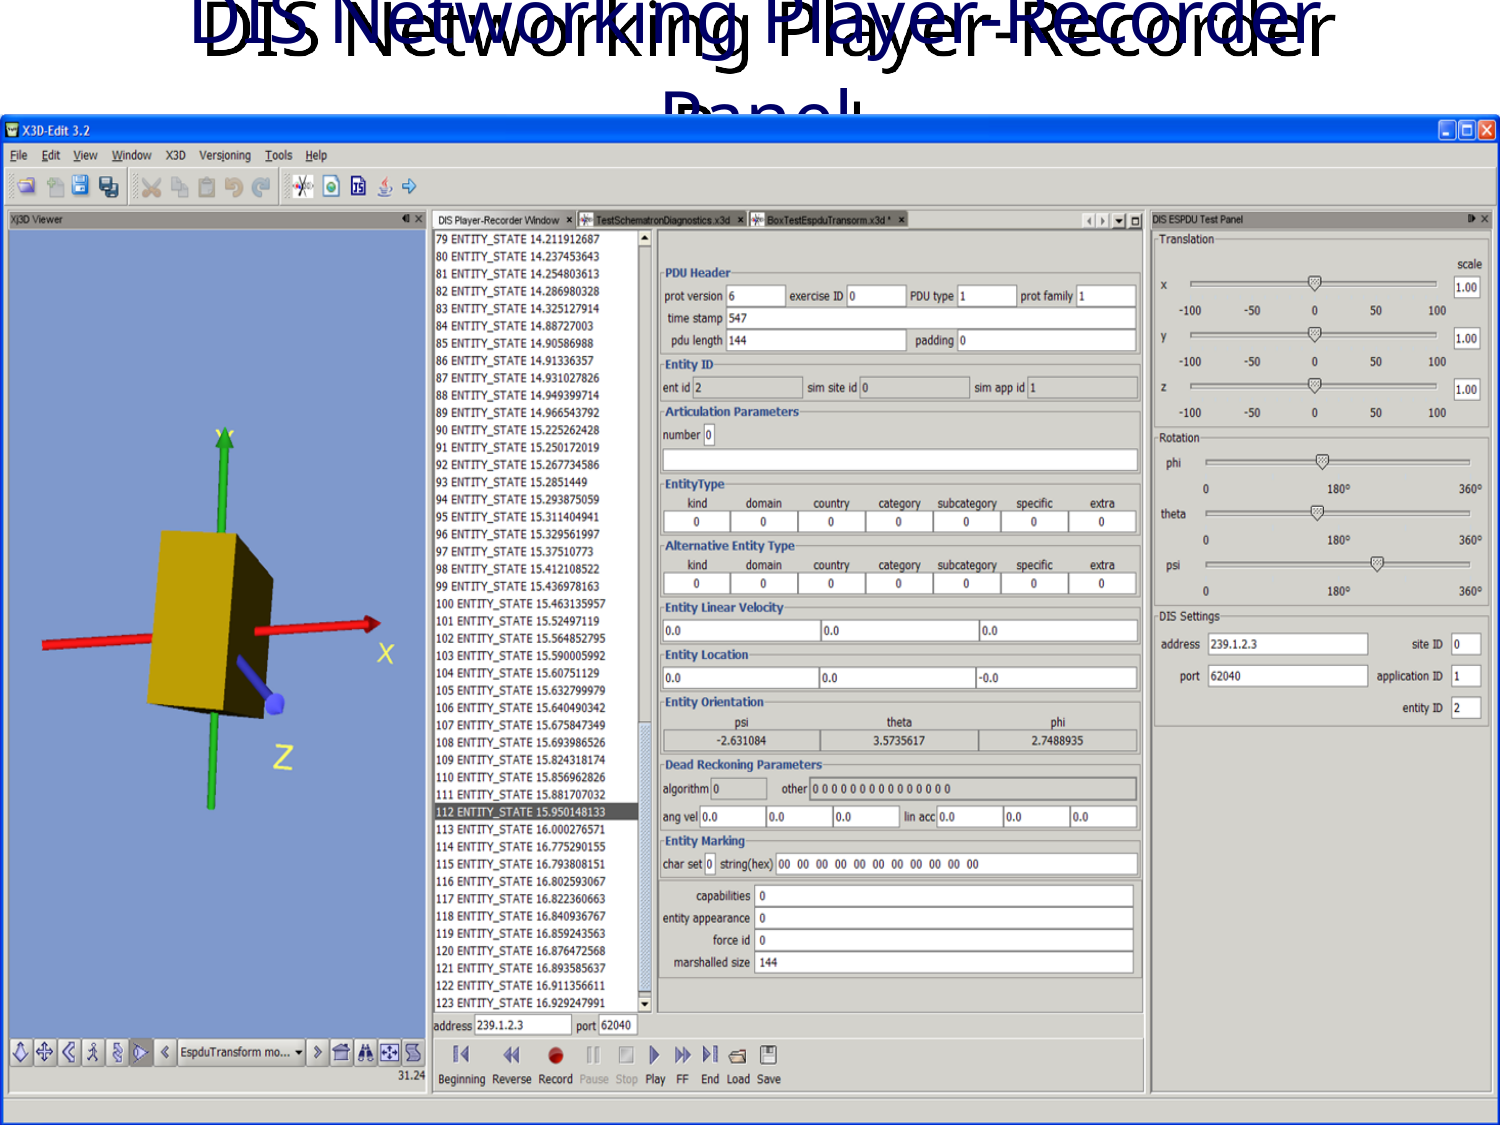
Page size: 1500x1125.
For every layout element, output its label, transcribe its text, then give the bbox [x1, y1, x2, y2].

title DIS Networking Player-Recorder Panel [118, 7, 1394, 114]
picture [0, 114, 1500, 1125]
